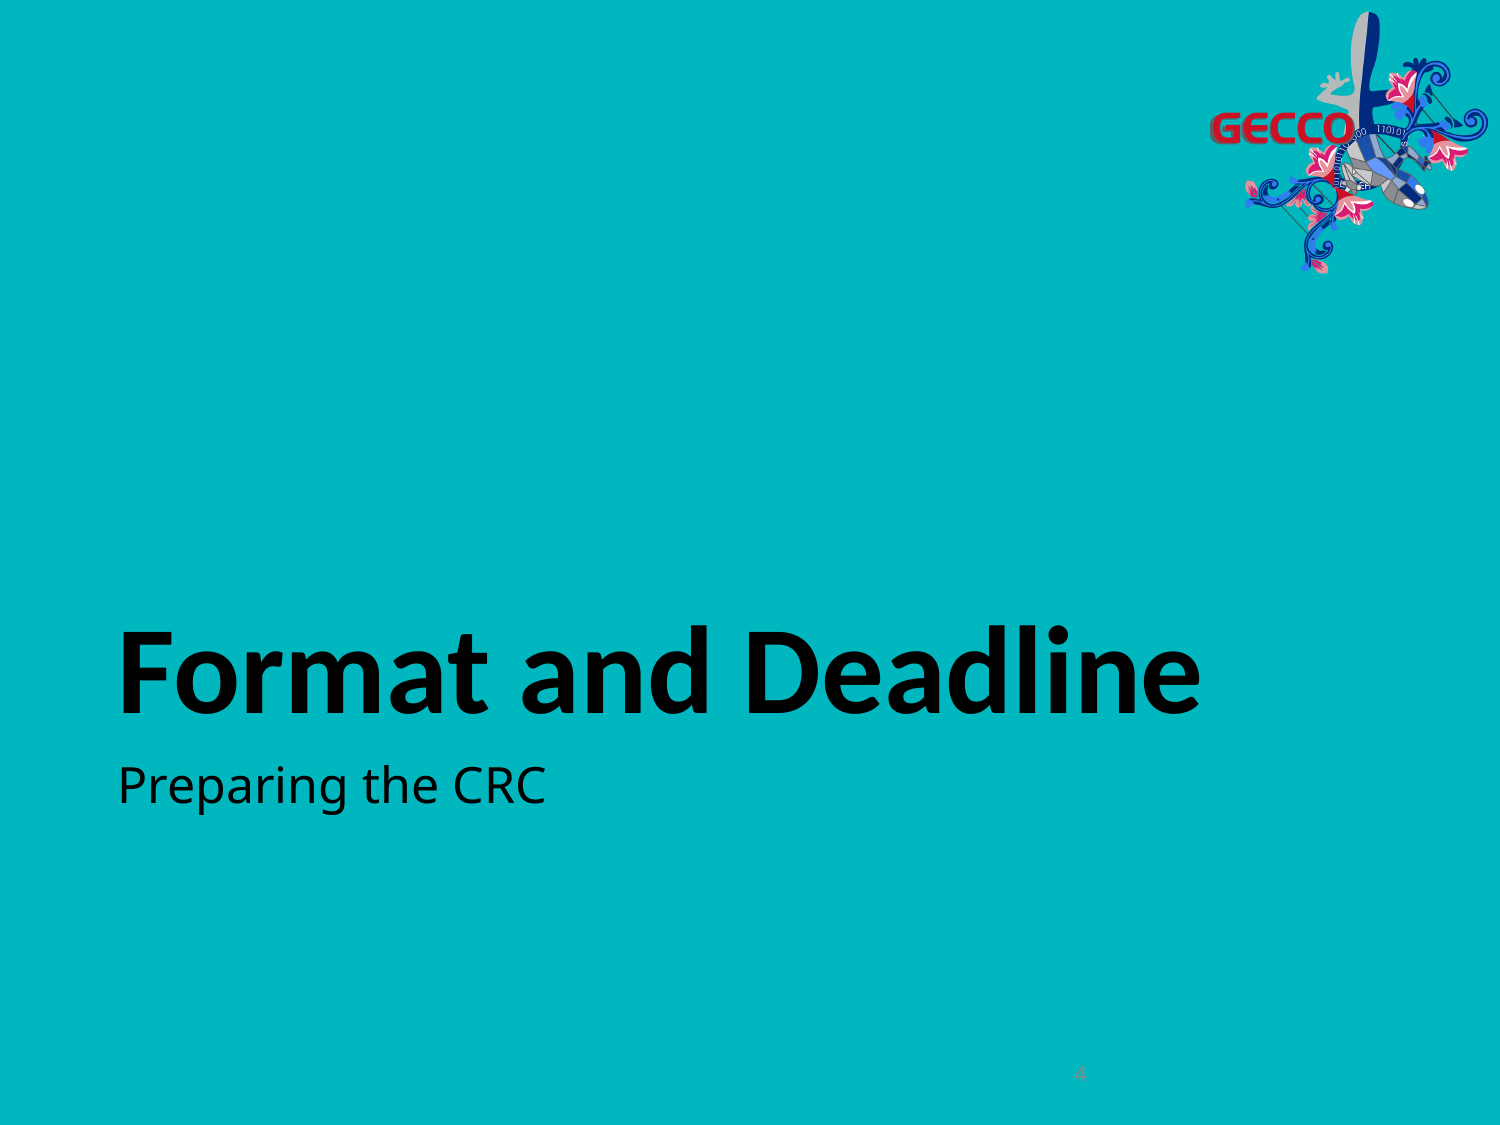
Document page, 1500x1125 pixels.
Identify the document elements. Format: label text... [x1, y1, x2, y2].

list Preparing the CRC [102, 752, 1397, 999]
text_box 4 [1059, 1042, 1397, 1103]
title Format and Deadline [102, 280, 1397, 749]
